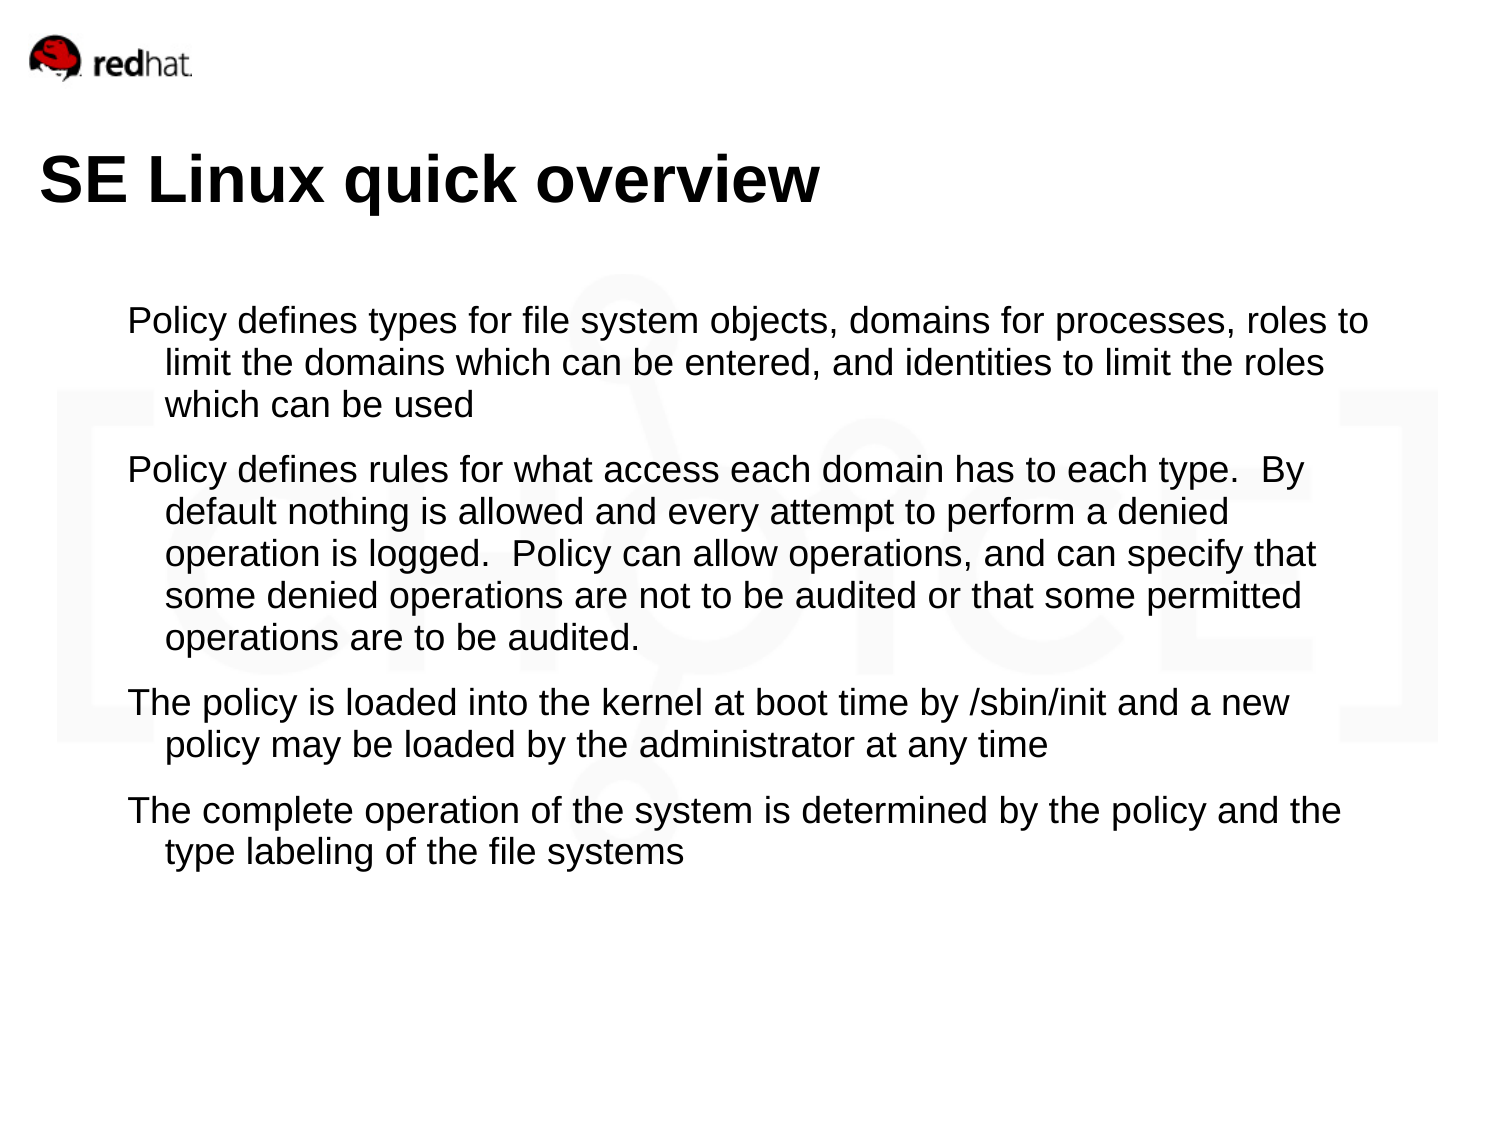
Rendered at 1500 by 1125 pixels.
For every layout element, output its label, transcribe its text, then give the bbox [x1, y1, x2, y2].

picture [28, 33, 192, 89]
list Policy defines types for file system objects, domains for processes, roles to limit the domains which can be entered, and identities to limit the roles which can be used Policy defines rules for what access each domain has to each type. By default nothing is allowed and every attempt to perform a denied operation is logged. Policy can allow operations, and can specify that some denied operations are not to be audited or that some permitted operations are to be audited. The policy is loaded into the kernel at boot time by /sbin/init and a new policy may be loaded by the administrator at any time The complete operation of the system is determined by the policy and the type labeling of the file systems [112, 291, 1389, 943]
title SE Linux quick overview [25, 96, 1378, 225]
picture [57, 274, 1438, 864]
